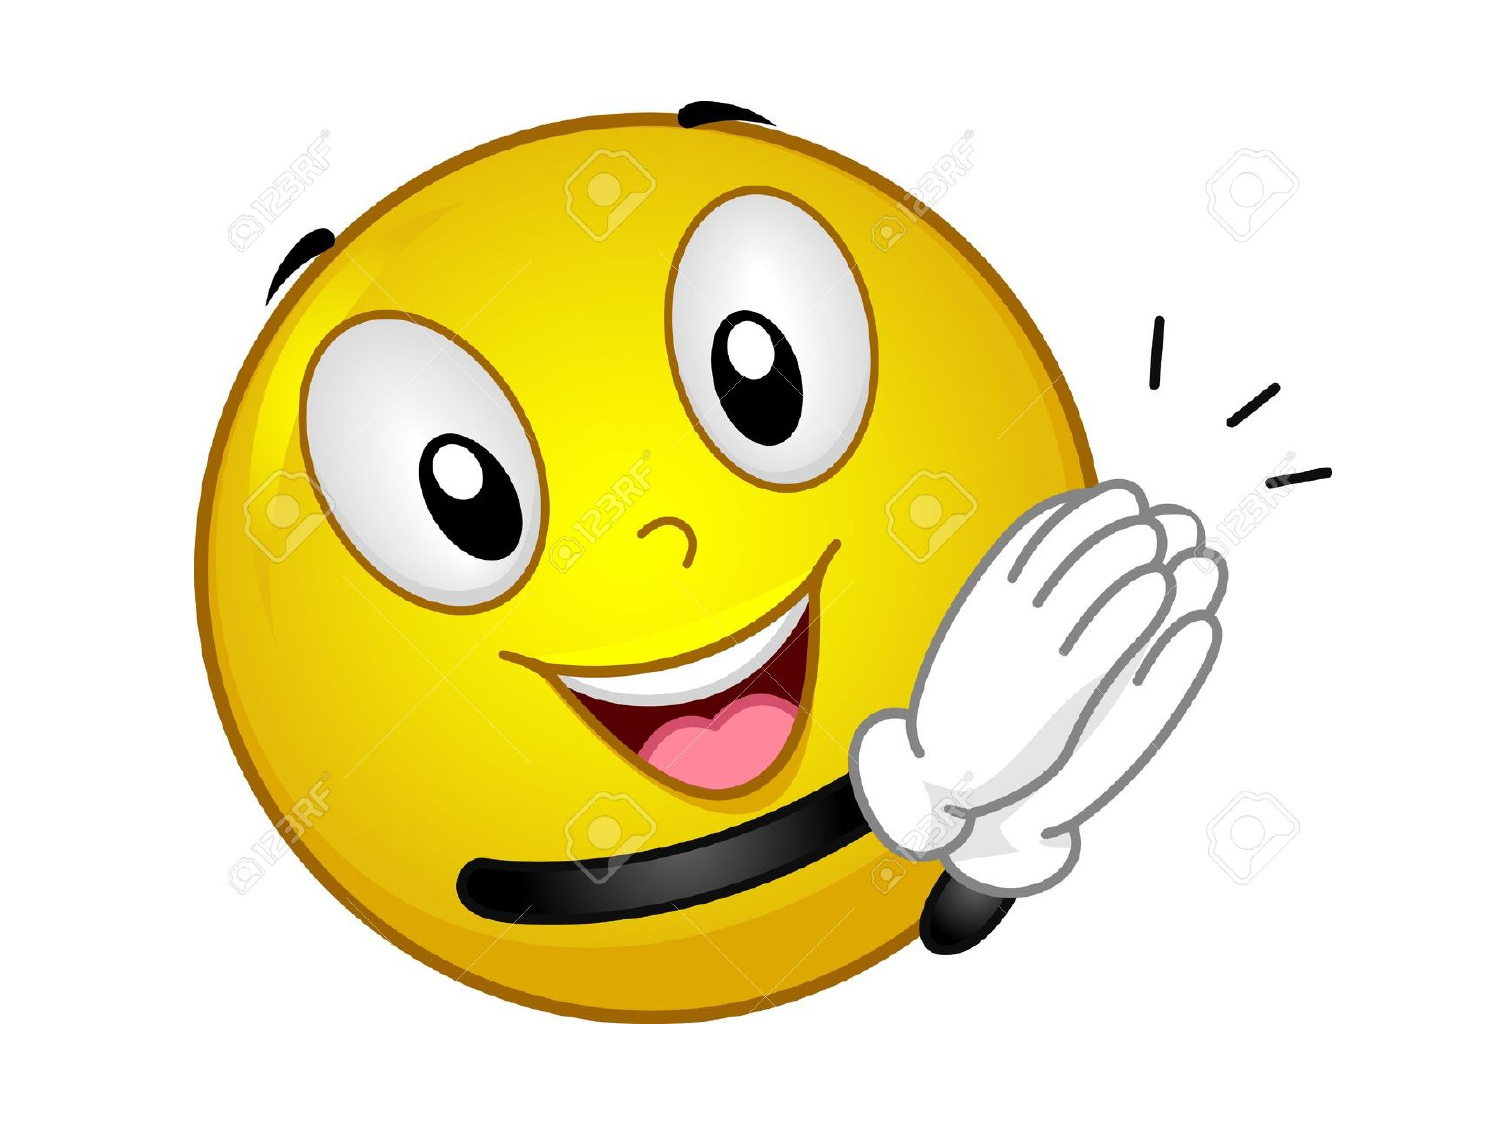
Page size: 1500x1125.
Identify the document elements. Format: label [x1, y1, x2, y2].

picture [194, 101, 1332, 1024]
